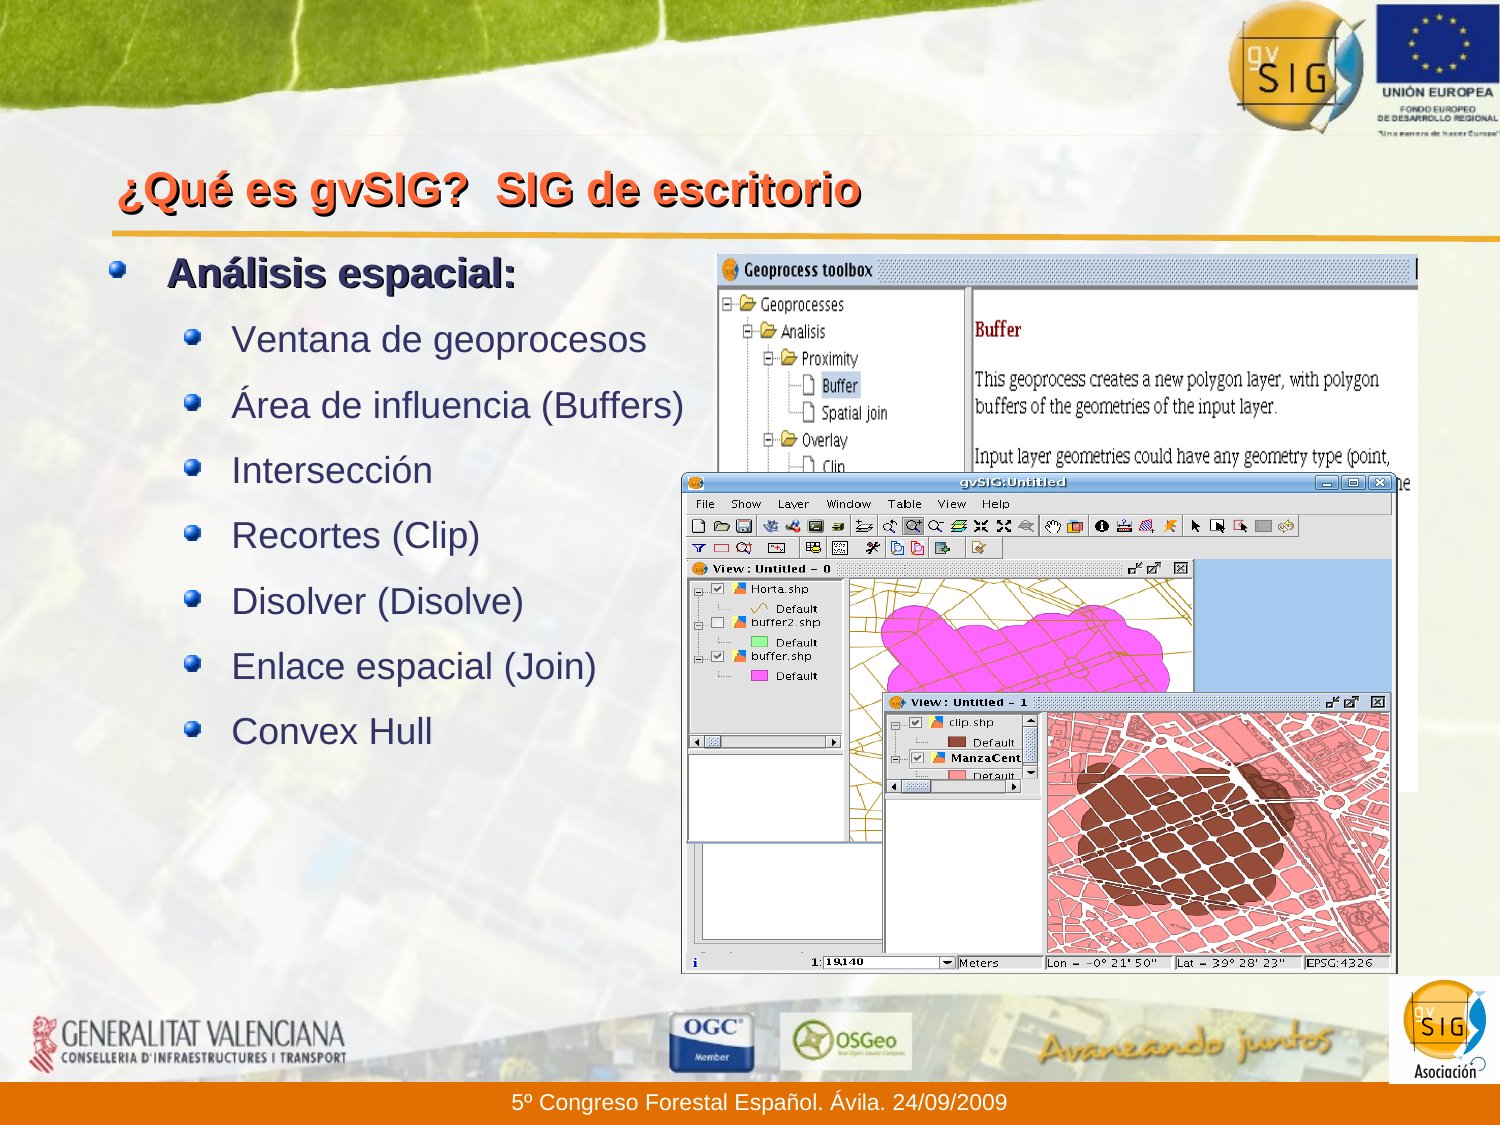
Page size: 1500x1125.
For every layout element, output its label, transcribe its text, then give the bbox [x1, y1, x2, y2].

text_box ¿Qué es gvSIG? SIG de escritorio [116, 165, 979, 252]
picture [0, 0, 1500, 1084]
text_box Análisis espacial: Ventana de geoprocesos Área de influencia (Buffers) Intersección Recortes (Clip) Disolver (Disolve) Enlace espacial (Join) Convex Hull [109, 264, 713, 896]
